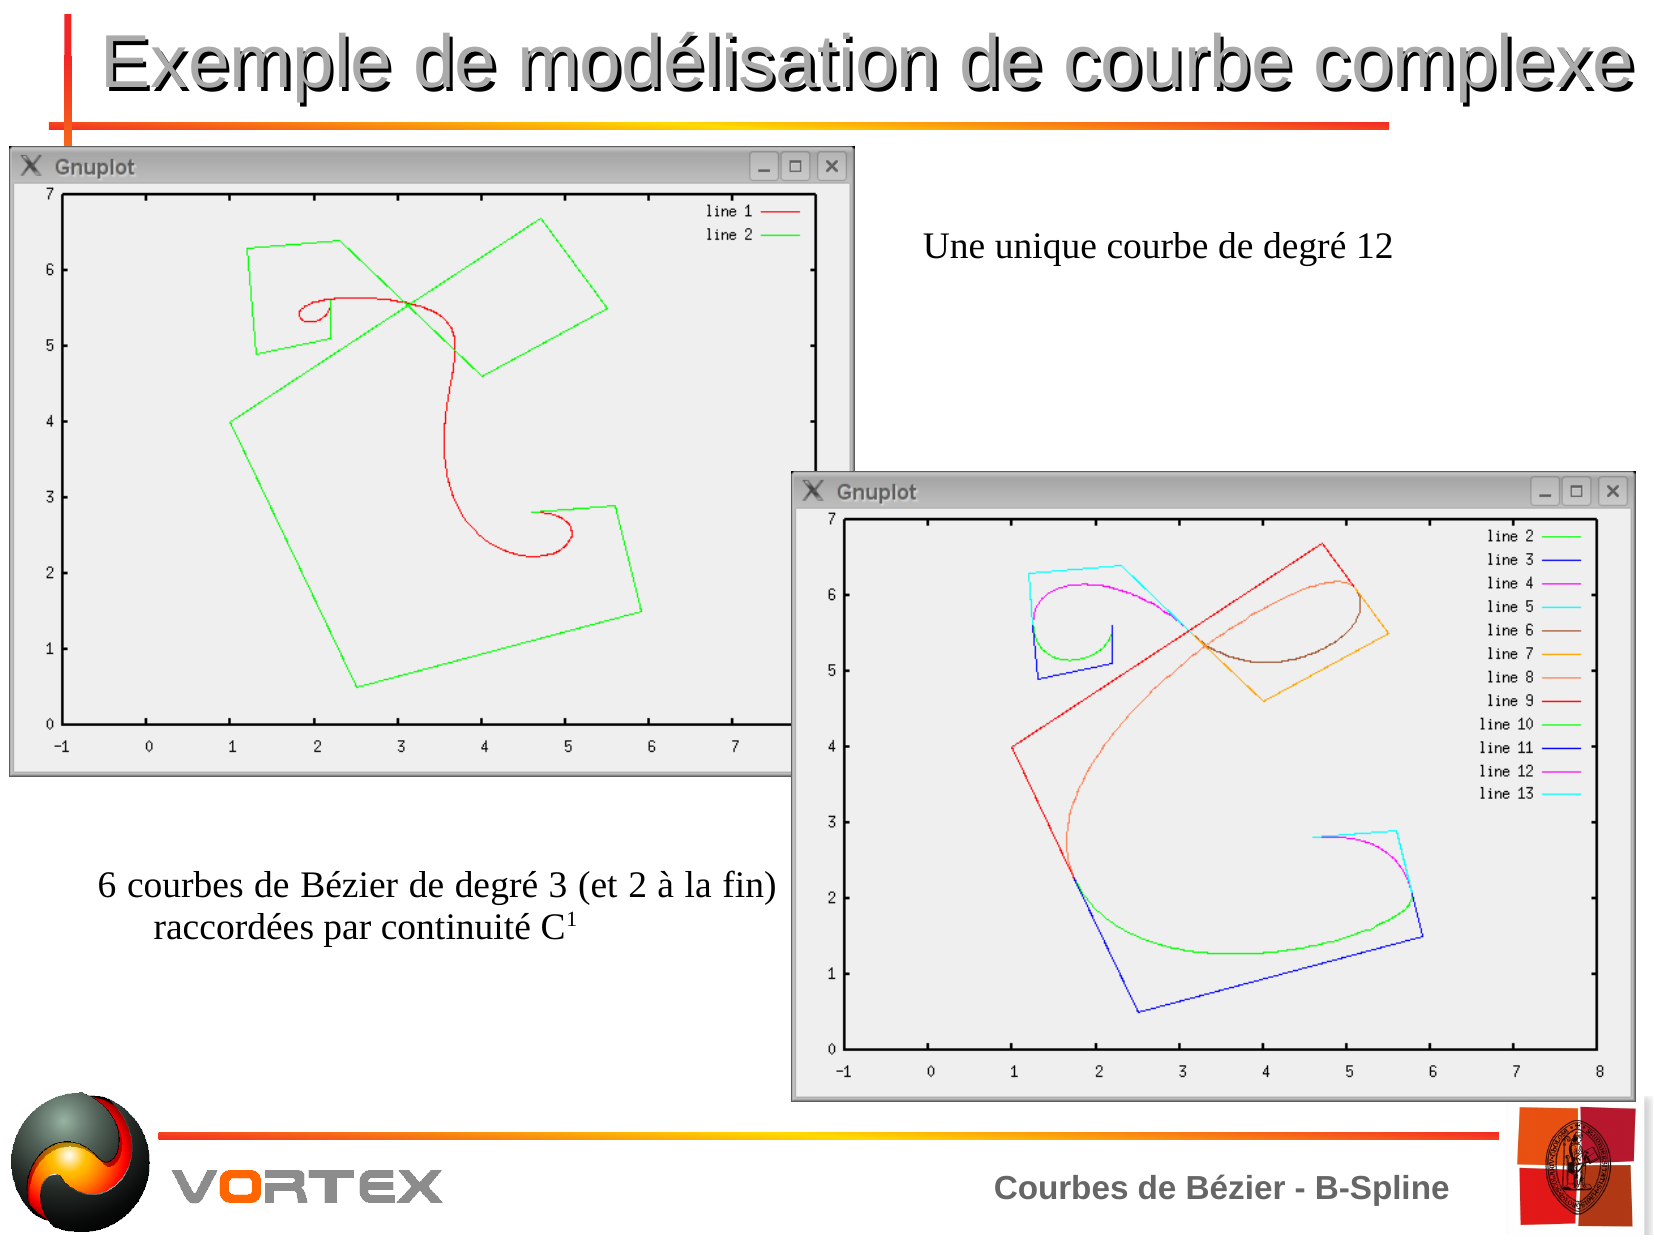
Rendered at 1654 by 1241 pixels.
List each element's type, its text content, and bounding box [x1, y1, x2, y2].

picture [9, 146, 1653, 1235]
picture [11, 1092, 443, 1232]
list Une unique courbe de degré 12 6 courbes de Bézier de degré 3 (et 2 à la fin) raccordées par continuité C1 [97, 777, 1571, 1109]
title Exemple de modélisation de courbe complexe [82, 4, 1654, 120]
list Une unique courbe de degré 12 6 courbes de Bézier de degré 3 (et 2 à la fin) raccordées par continuité C1 [855, 153, 1571, 471]
